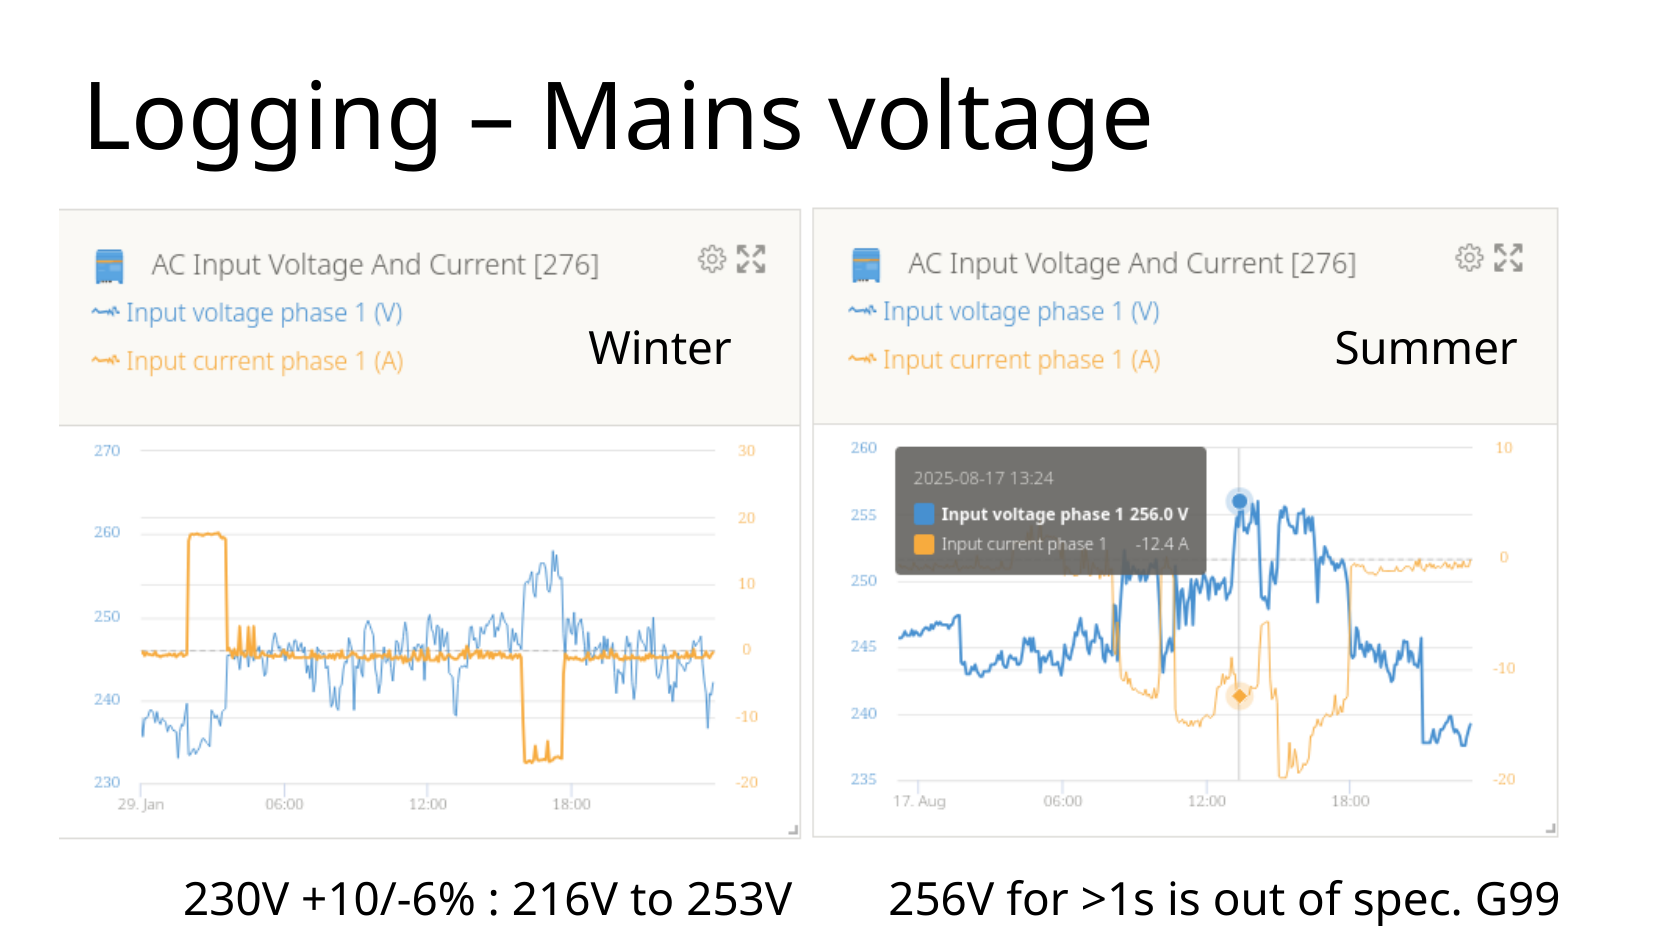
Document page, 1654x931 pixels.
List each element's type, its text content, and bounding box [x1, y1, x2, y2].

text_box 230V +10/-6% : 216V to 253V 256V for >1s is out of spec. G99 [177, 860, 1564, 931]
picture [811, 200, 1565, 842]
title Logging – Mains voltage [82, 14, 1571, 178]
text_box Winter [582, 309, 739, 384]
text_box Summer [1328, 309, 1525, 384]
picture [59, 206, 806, 842]
